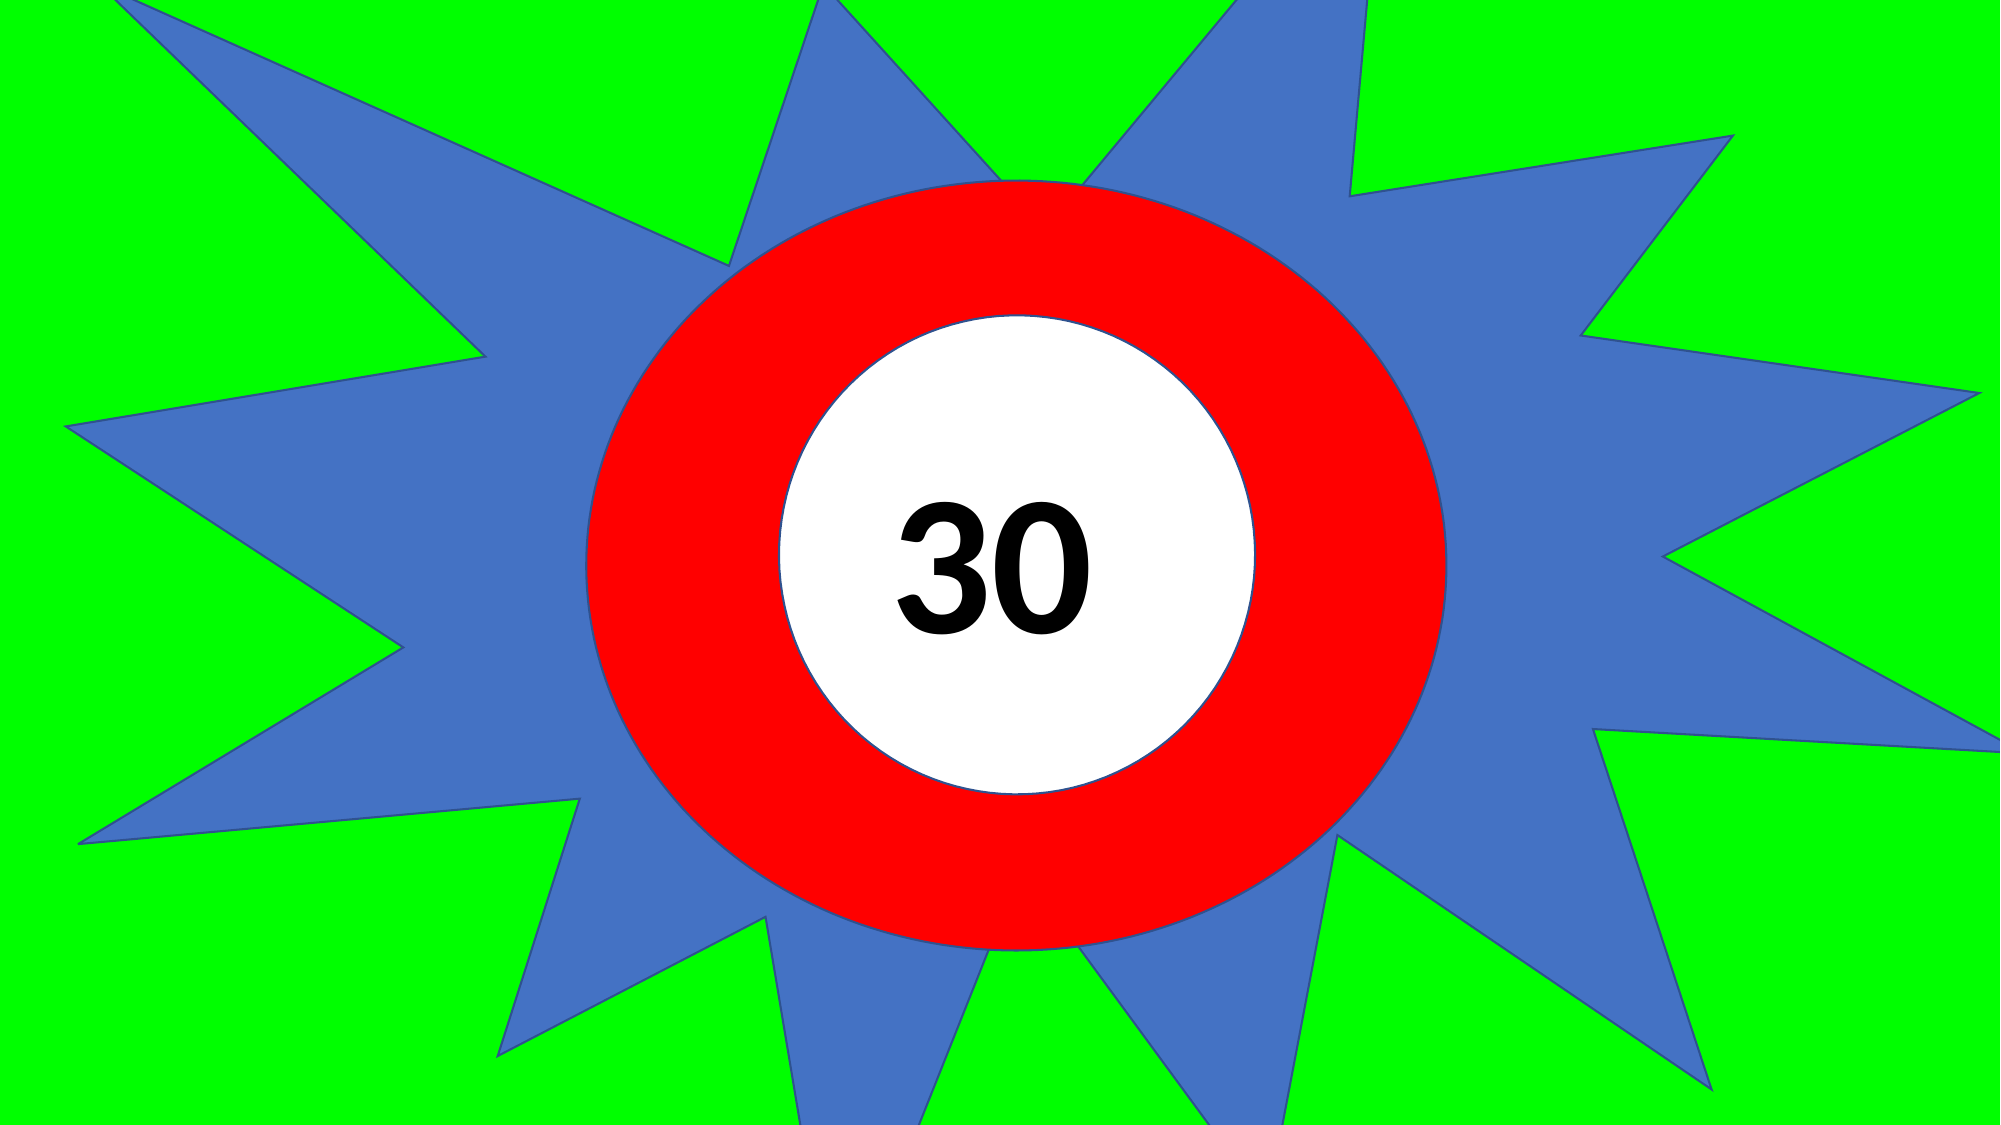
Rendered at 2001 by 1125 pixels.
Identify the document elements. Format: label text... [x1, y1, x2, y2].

picture [1283, 730, 1729, 1125]
picture [1350, 0, 1729, 196]
text_box [65, 0, 2000, 1125]
picture [271, 151, 483, 392]
picture [1664, 523, 1729, 591]
picture [271, 799, 800, 1125]
picture [271, 0, 817, 265]
picture [1582, 143, 1729, 356]
picture [839, 0, 1235, 184]
picture [271, 562, 402, 726]
text_box 30 [875, 426, 1193, 684]
picture [920, 947, 1208, 1125]
